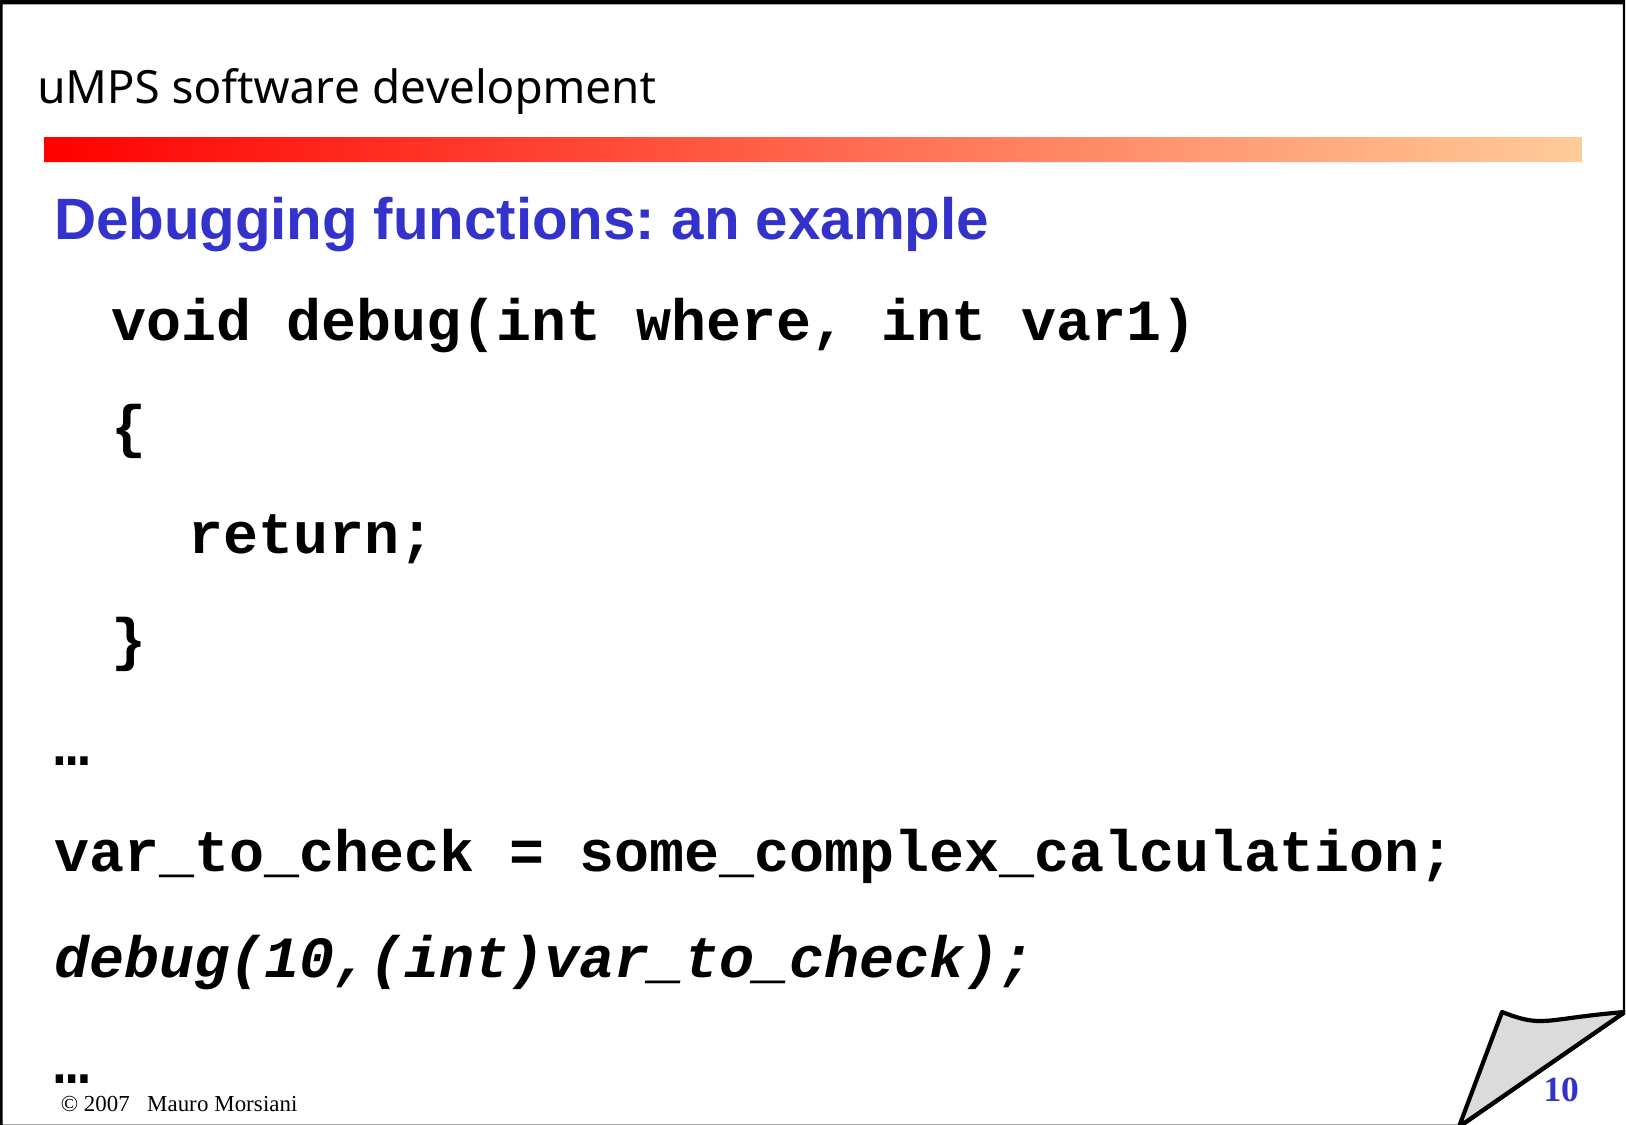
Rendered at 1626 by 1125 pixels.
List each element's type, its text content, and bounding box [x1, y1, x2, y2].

title uMPS software development [37, 44, 1588, 131]
list Debugging functions: an example void debug(int where, int var1) { return; } … var_to_check = some_complex_calculation; debug(10,(int)var_to_check); … then check $a0-$a1 for values when breakpoint is reached [54, 187, 1571, 1125]
